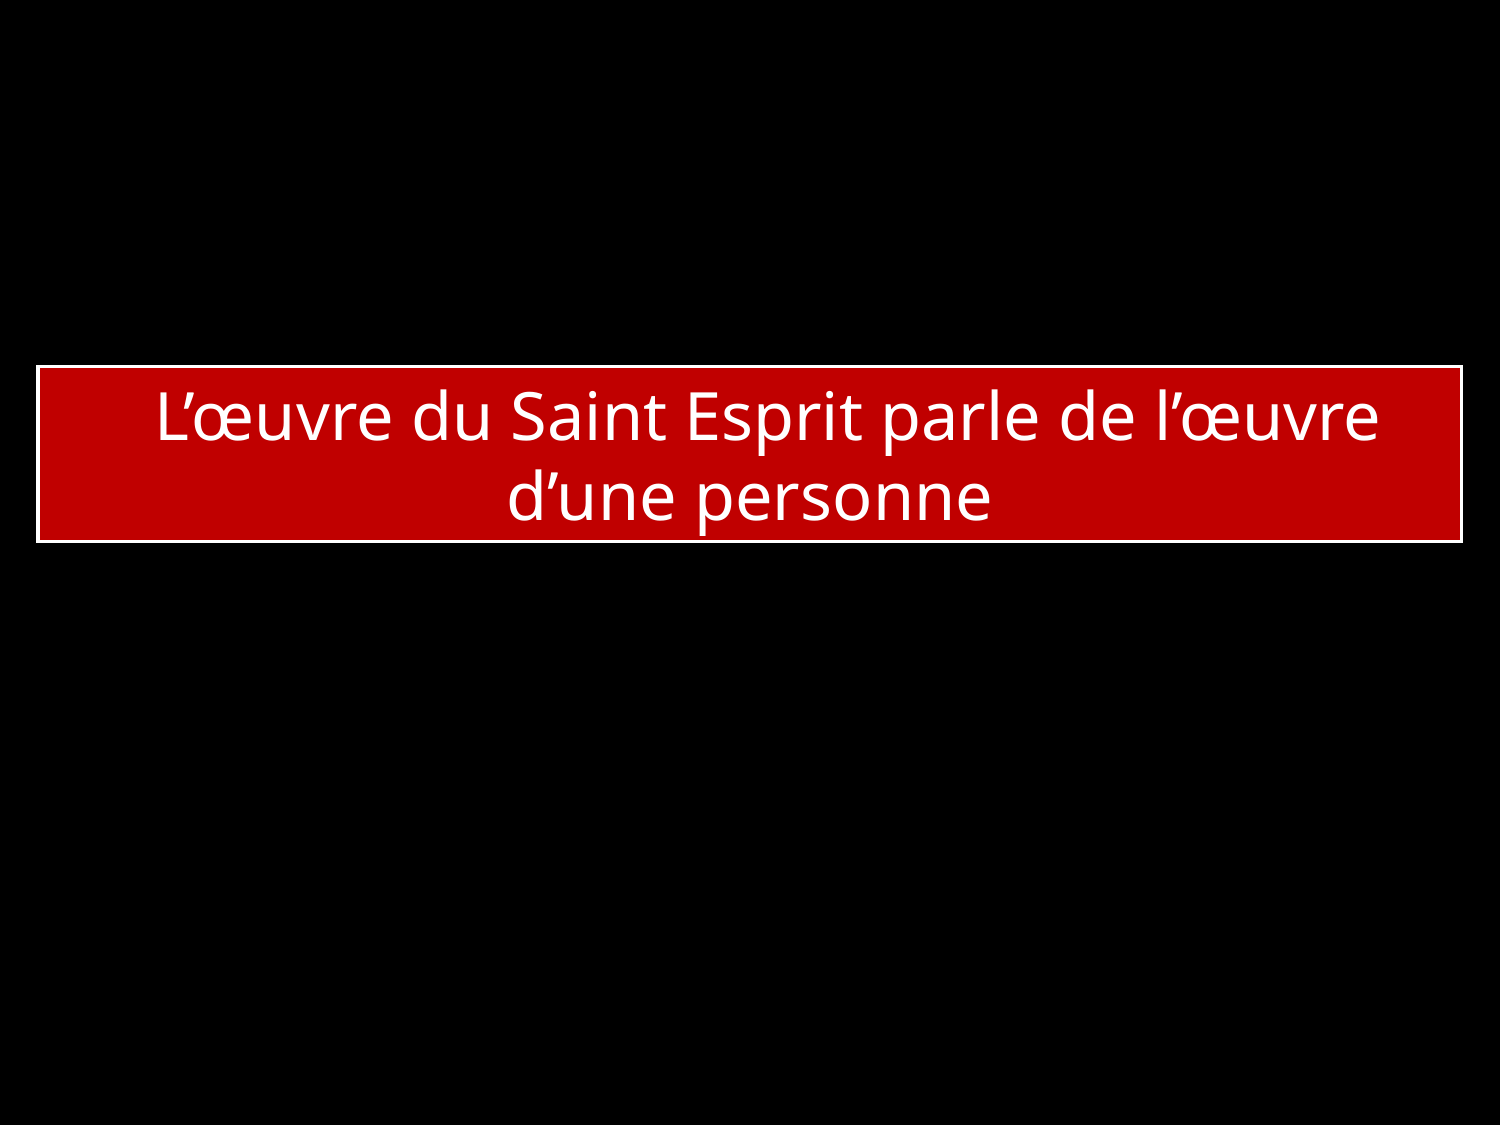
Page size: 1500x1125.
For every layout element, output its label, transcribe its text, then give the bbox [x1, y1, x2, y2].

text_box L’œuvre du Saint Esprit parle de l’œuvre d’une personne [37, 366, 1462, 542]
